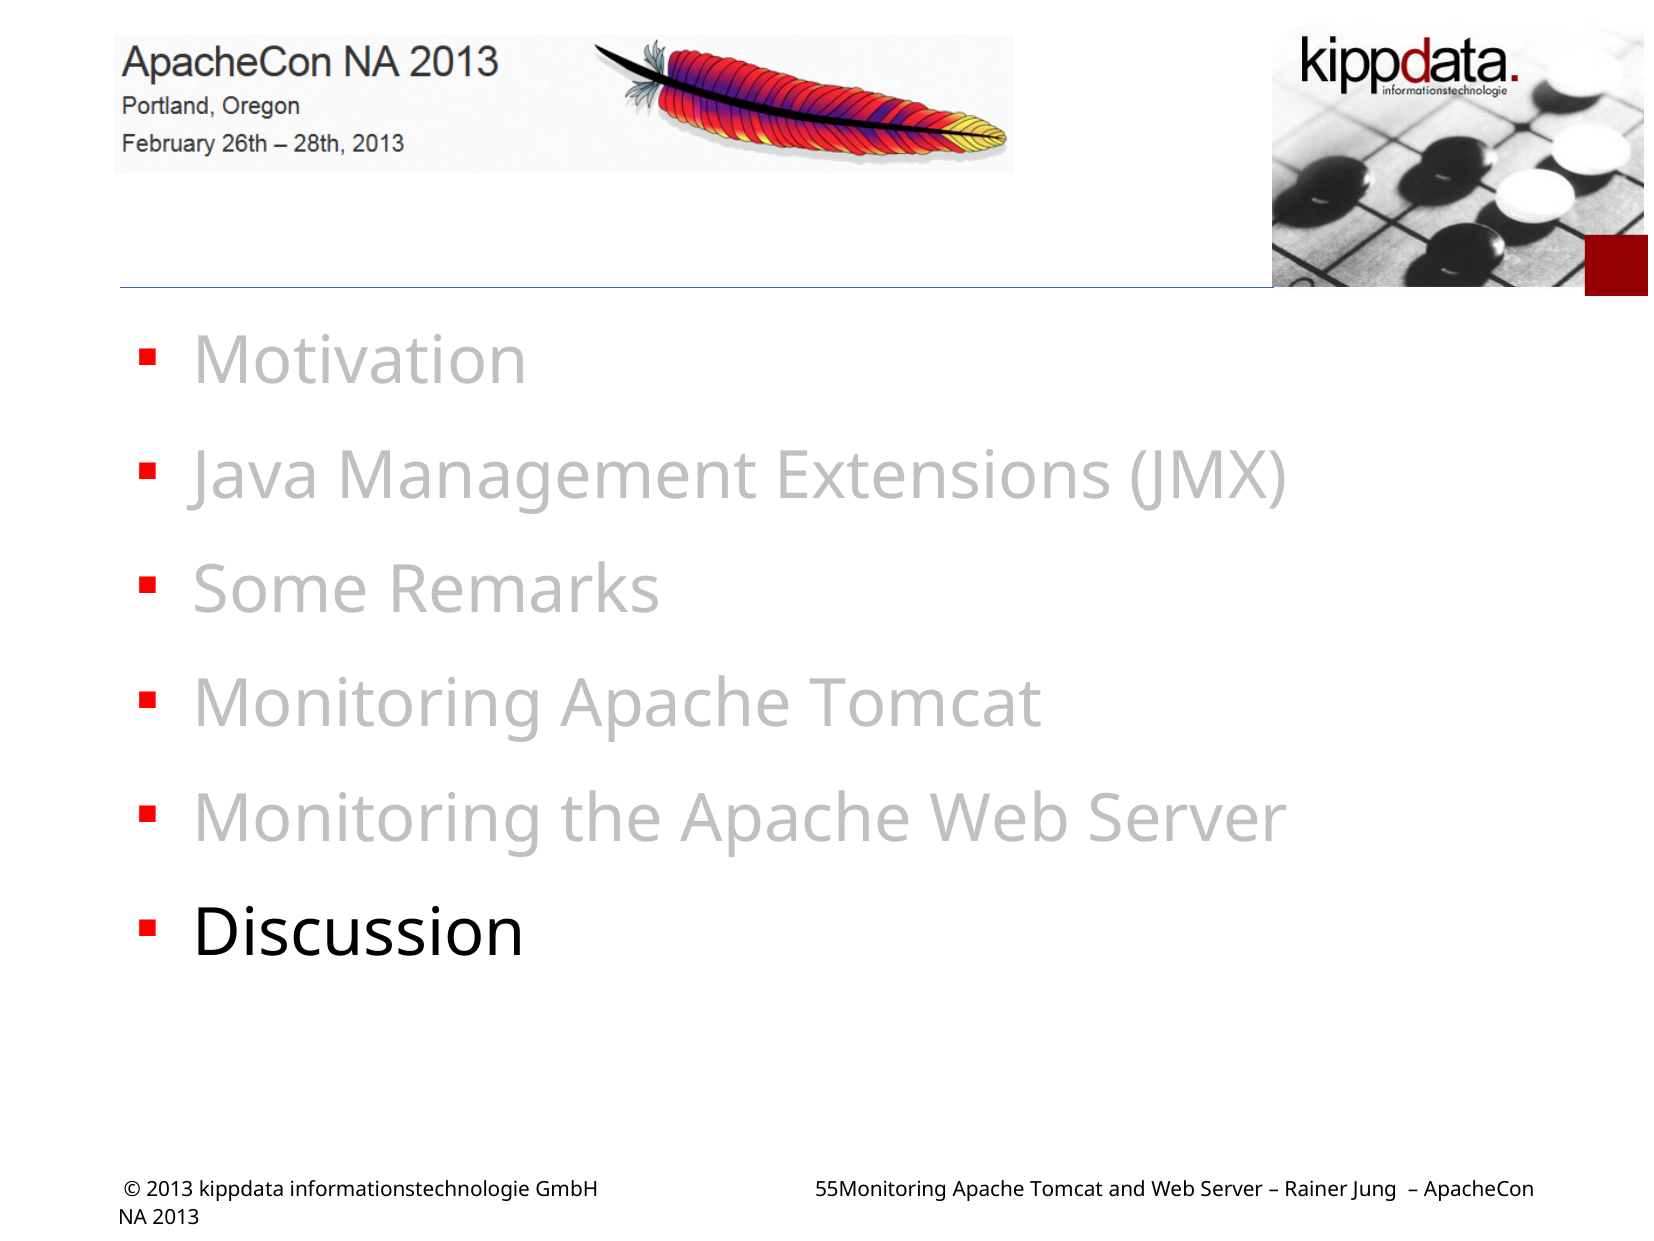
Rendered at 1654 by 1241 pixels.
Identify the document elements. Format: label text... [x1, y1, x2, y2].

list Motivation Java Management Extensions (JMX) Some Remarks Monitoring Apache Tomcat Monitoring the Apache Web Server Discussion [121, 312, 1534, 904]
picture [1272, 5, 1648, 302]
picture [114, 35, 1014, 173]
